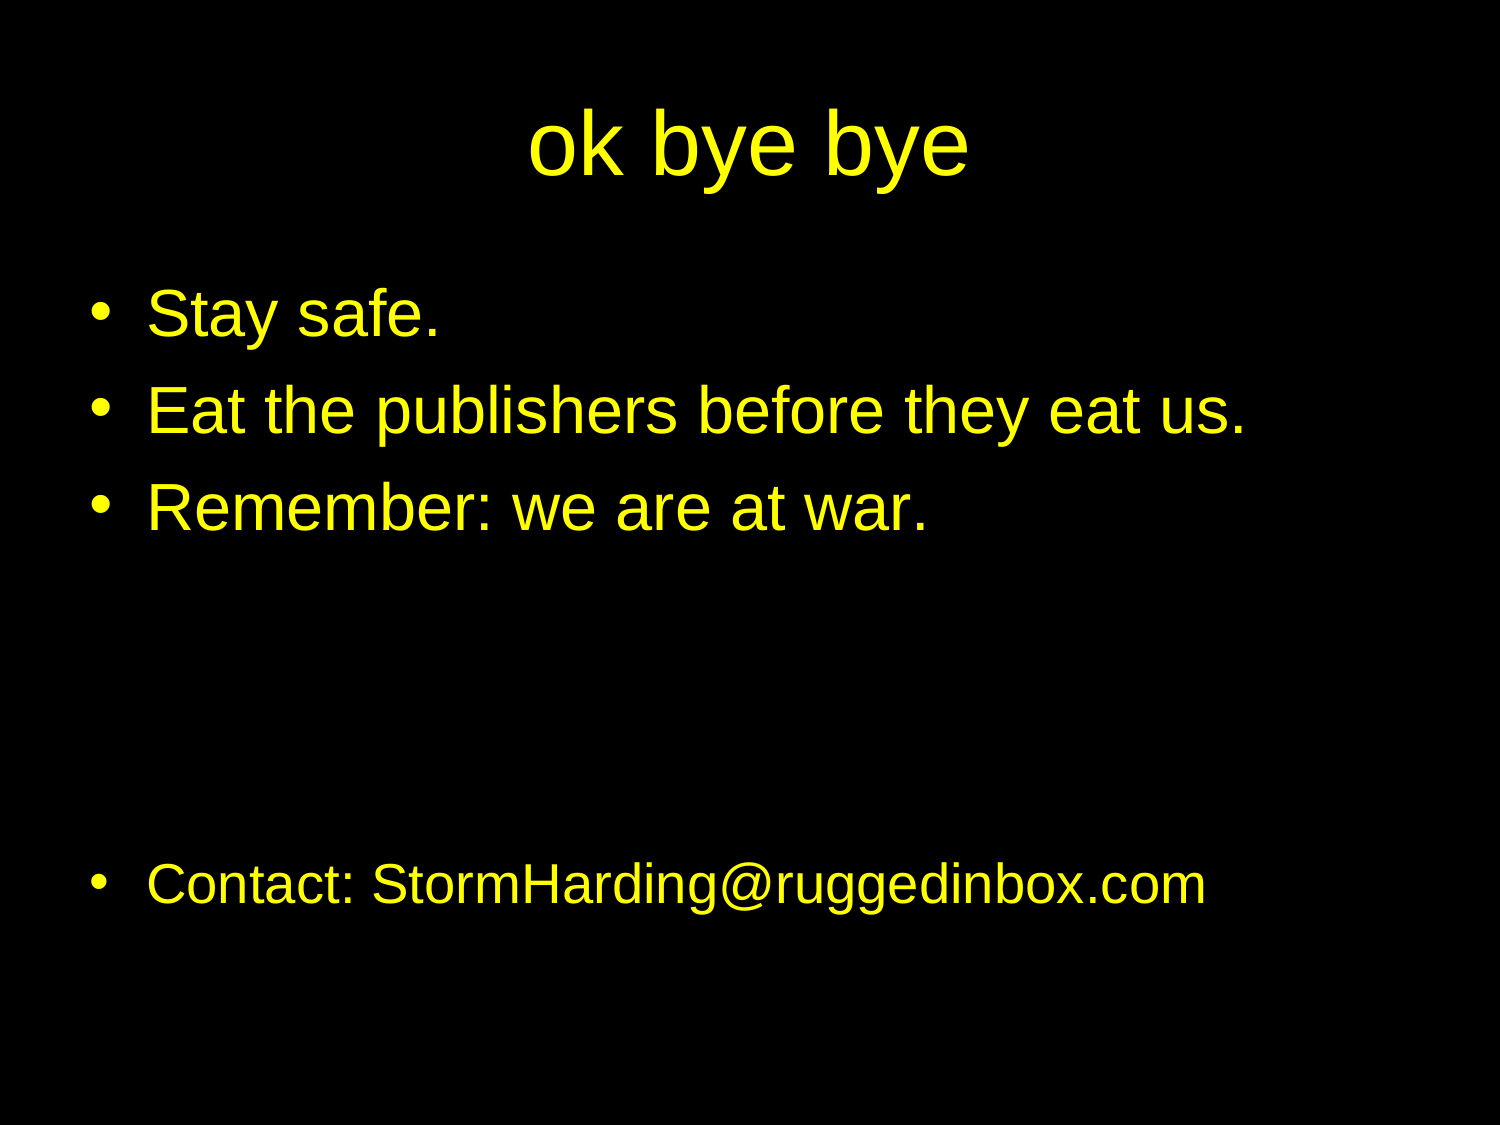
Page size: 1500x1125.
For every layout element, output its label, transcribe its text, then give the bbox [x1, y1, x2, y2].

title ok bye bye [75, 45, 1426, 233]
list Stay safe. Eat the publishers before they eat us. Remember: we are at war. Contact: StormHarding@ruggedinbox.com [75, 262, 1426, 1006]
